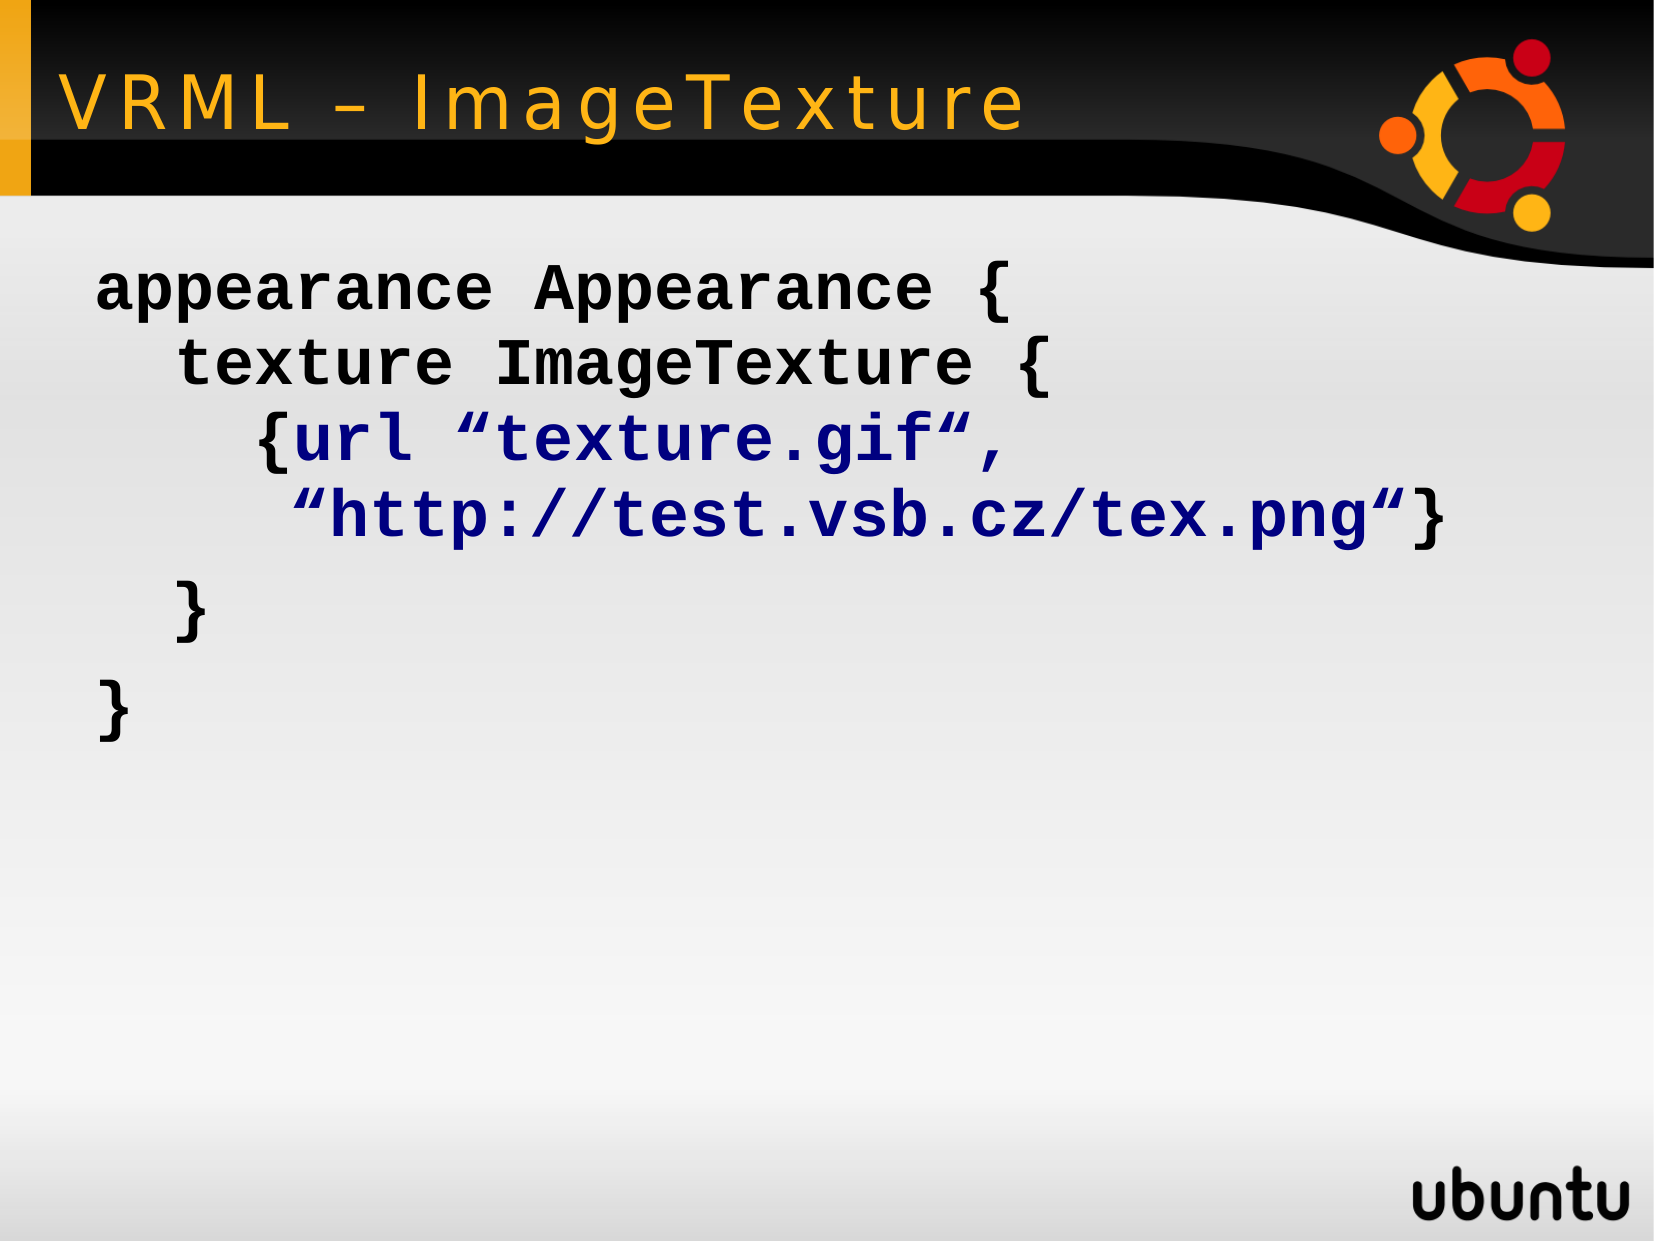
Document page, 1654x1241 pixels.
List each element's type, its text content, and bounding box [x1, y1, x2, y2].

list appearance Appearance { texture ImageTexture { {url “texture.gif“, “http://test.vsb.cz/tex.png“} } } [76, 253, 1565, 1073]
title VRML – ImageTexture [59, 29, 1270, 178]
picture [0, 0, 1654, 1241]
